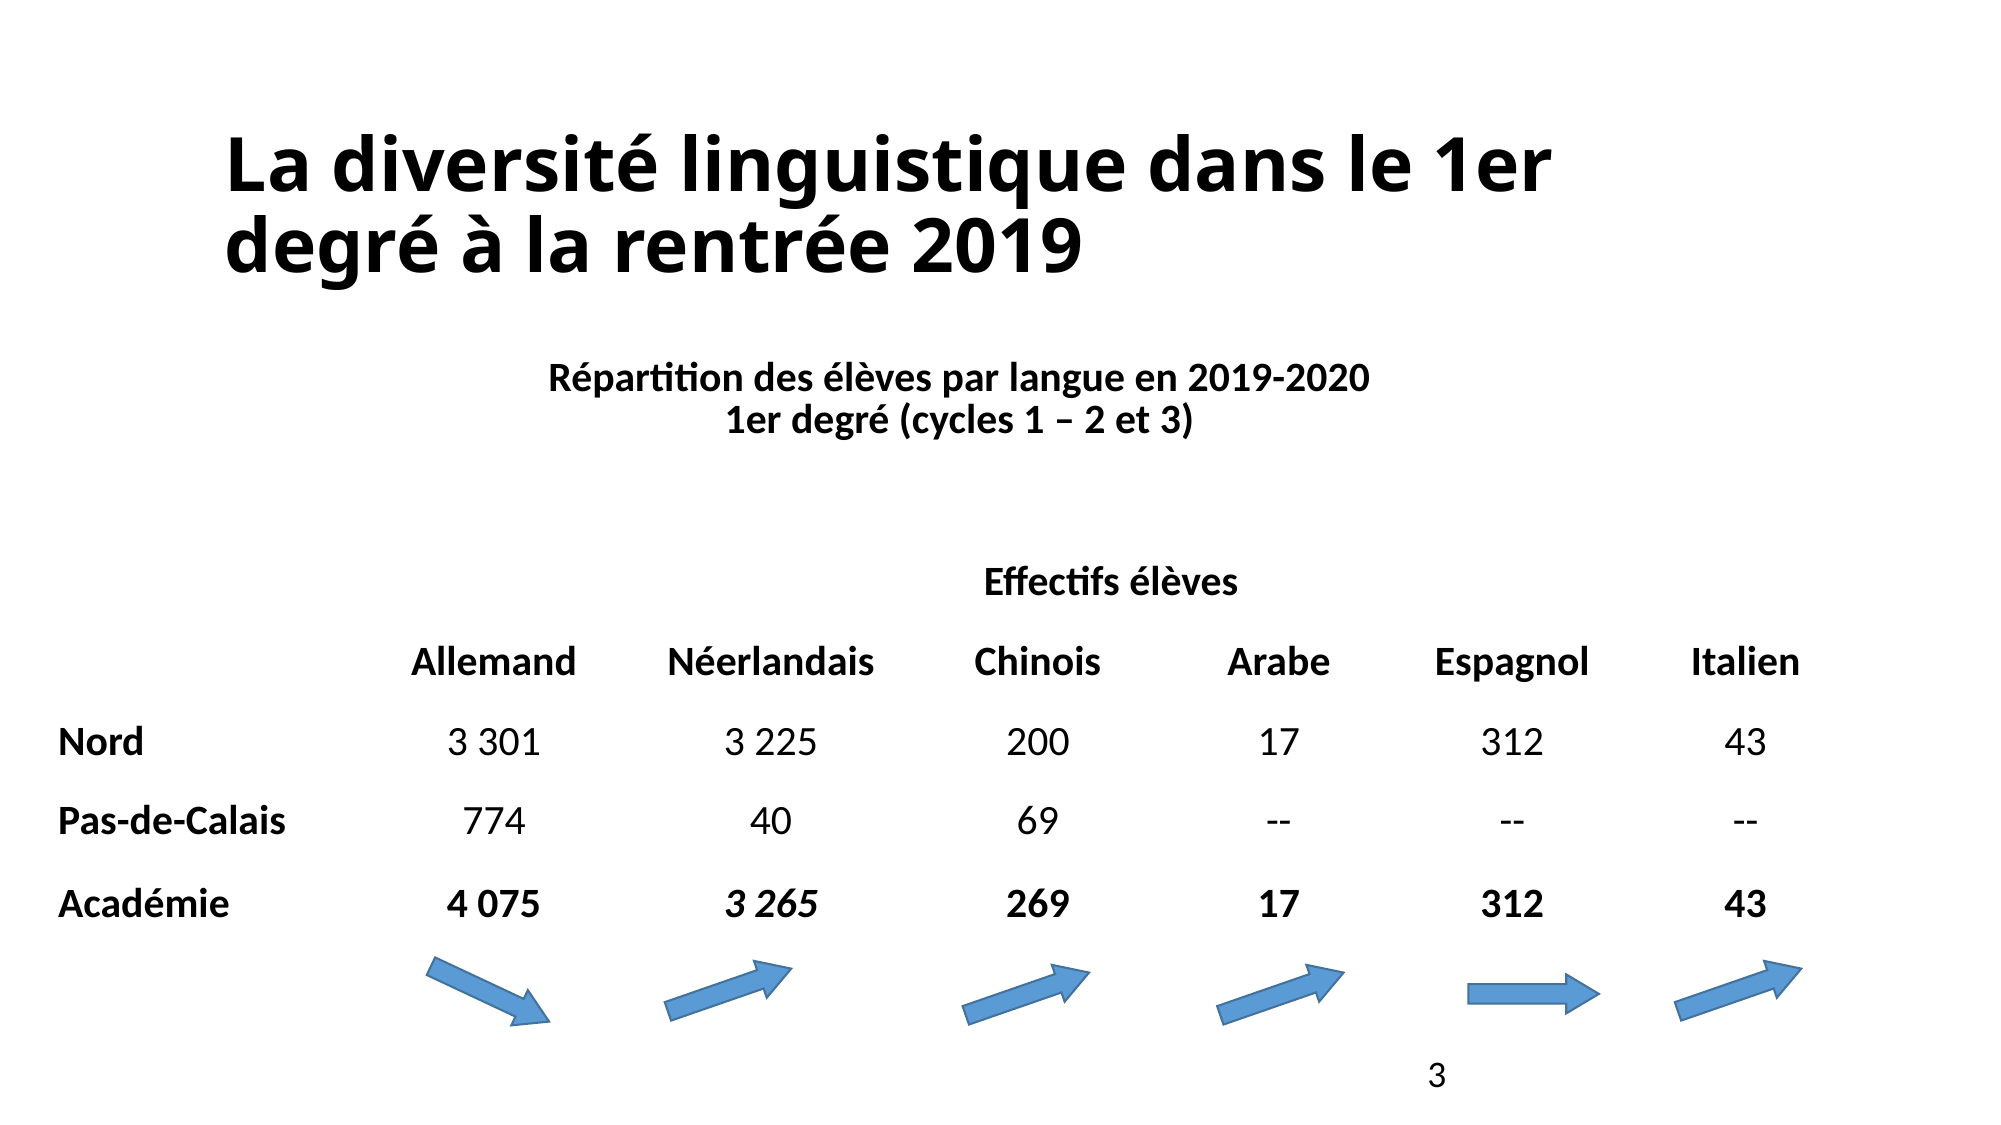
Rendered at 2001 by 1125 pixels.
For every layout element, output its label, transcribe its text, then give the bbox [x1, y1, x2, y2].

table_cell 269 [914, 845, 1162, 928]
text_box [664, 960, 792, 1021]
table_cell 17 [1162, 686, 1396, 766]
table_cell Chinois [914, 606, 1162, 686]
table_cell 43 [1629, 845, 1862, 928]
text_box [426, 957, 550, 1026]
title La diversité linguistique dans le 1er degré à la rentrée 2019 [210, 119, 1710, 205]
table_cell Effectifs élèves [360, 527, 1862, 606]
table_cell Espagnol [1396, 606, 1629, 686]
table_cell 312 [1396, 845, 1629, 928]
table_cell -- [1162, 766, 1396, 845]
text_box [962, 964, 1090, 1025]
table_cell 43 [1629, 686, 1862, 766]
table_cell [57, 606, 360, 686]
table_cell Arabe [1162, 606, 1396, 686]
table_cell 17 [1162, 845, 1396, 928]
text_box [1674, 960, 1802, 1021]
text_box [1217, 964, 1344, 1025]
table_cell [57, 527, 360, 606]
table_cell 312 [1396, 686, 1629, 766]
table_cell Nord [57, 686, 360, 766]
table_cell 4 075 [360, 845, 628, 928]
table_cell Néerlandais [628, 606, 914, 686]
table_header Répartition des élèves par langue en 2019-2020 1er degré (cycles 1 – 2 et 3) [57, 276, 1862, 527]
table_cell 40 [628, 766, 914, 845]
table_cell 69 [914, 766, 1162, 845]
table_cell 3 301 [360, 686, 628, 766]
table_cell 3 225 [628, 686, 914, 766]
slide_number <numéro> [1412, 1042, 1863, 1103]
table_cell -- [1629, 766, 1862, 845]
table_cell 3 265 [628, 845, 914, 928]
table_cell Académie [57, 845, 360, 928]
table_cell Allemand [360, 606, 628, 686]
table_cell 774 [360, 766, 628, 845]
table_cell 200 [914, 686, 1162, 766]
text_box [1468, 974, 1599, 1014]
table_cell Italien [1629, 606, 1862, 686]
table_cell -- [1396, 766, 1629, 845]
table_cell Pas-de-Calais [57, 766, 360, 845]
